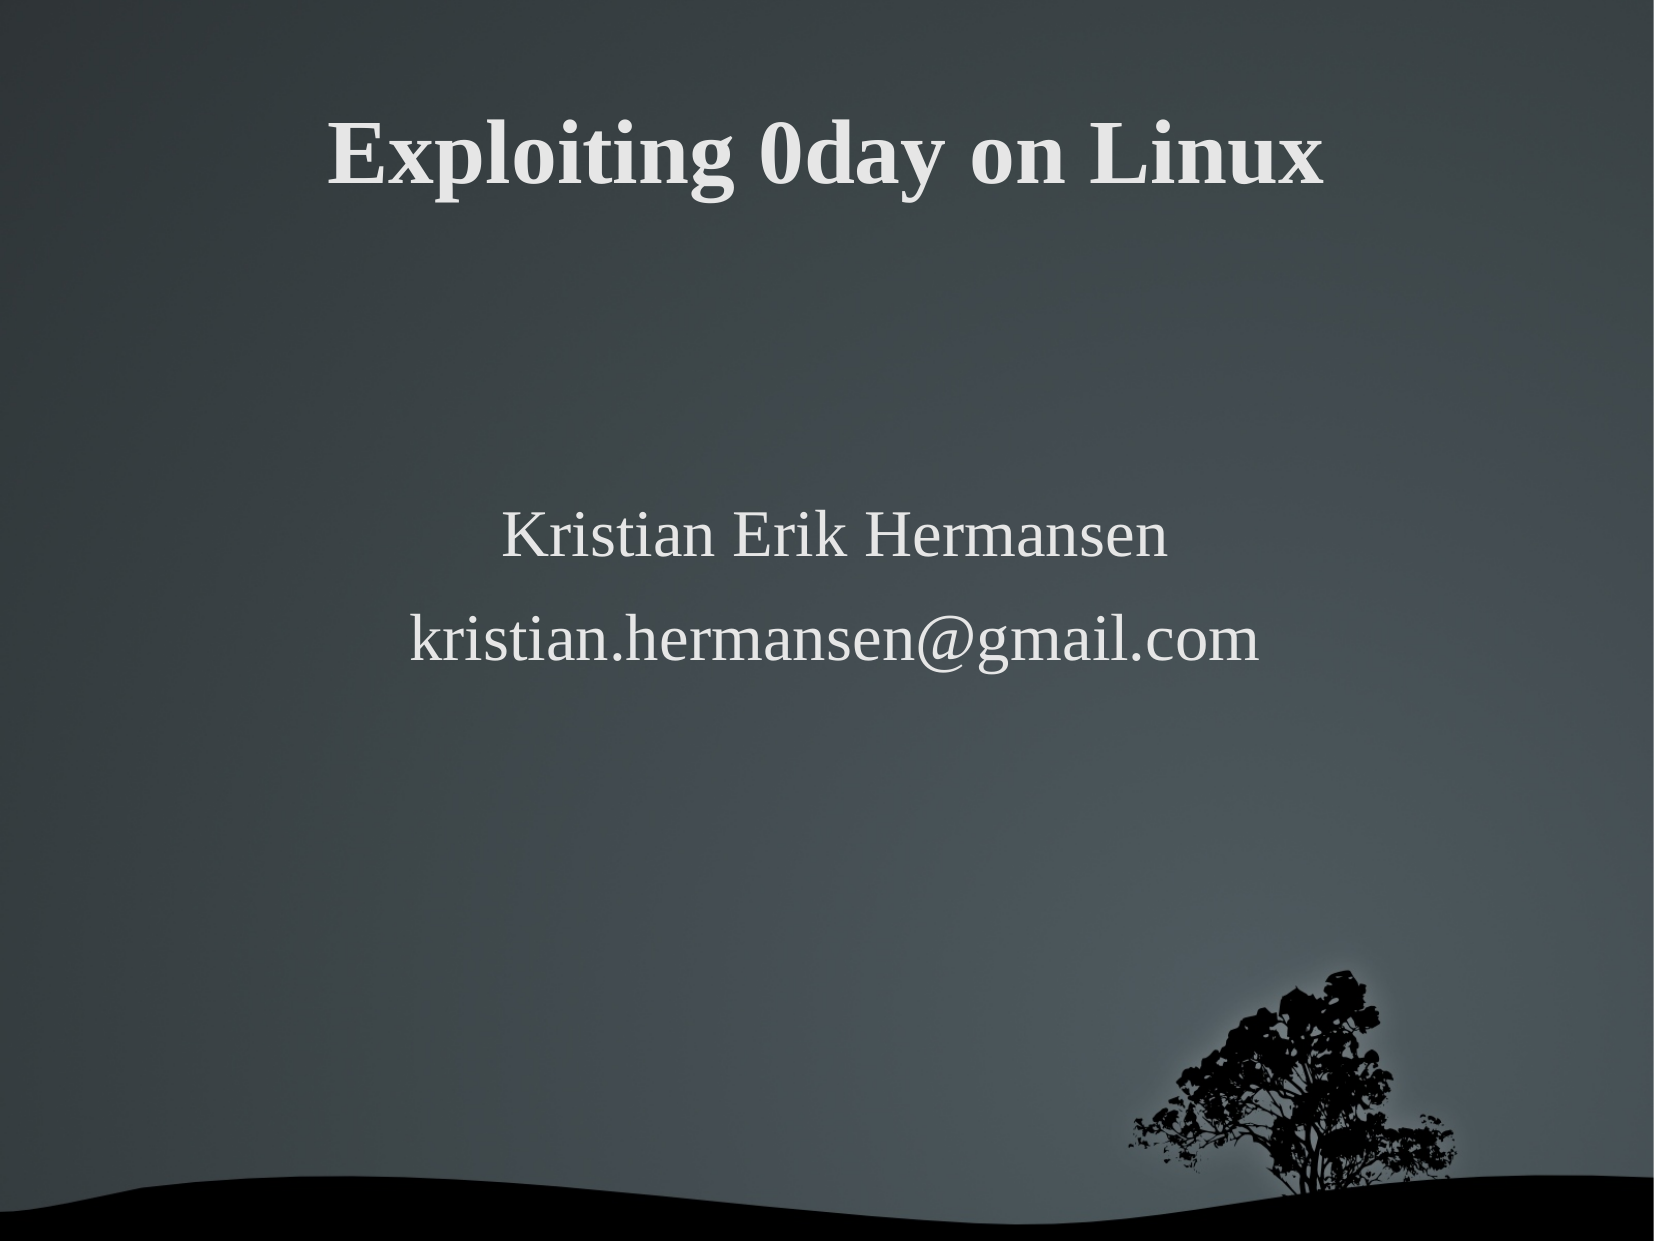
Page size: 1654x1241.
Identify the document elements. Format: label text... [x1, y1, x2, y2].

list Kristian Erik Hermansen kristian.hermansen@gmail.com [82, 290, 1571, 1109]
picture [0, 0, 1654, 1241]
title Exploiting 0day on Linux [82, 49, 1571, 257]
